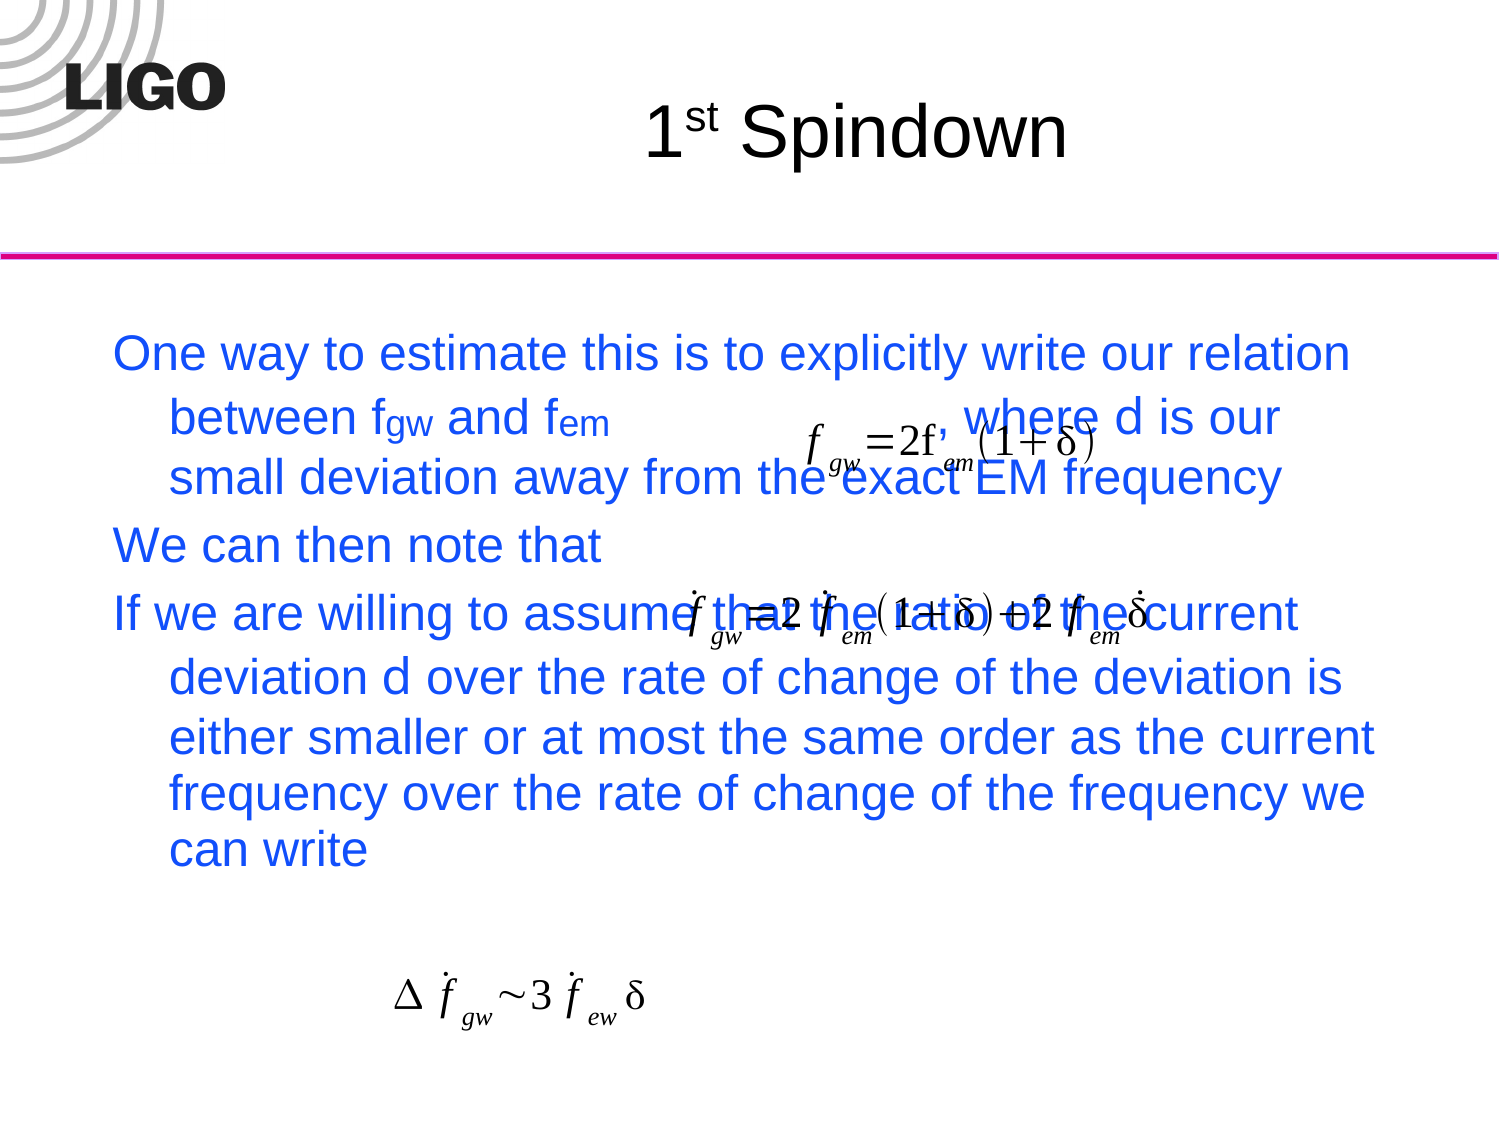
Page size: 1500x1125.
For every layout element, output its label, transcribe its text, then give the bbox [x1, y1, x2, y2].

chart [668, 577, 1163, 711]
chart [787, 404, 1106, 480]
chart [382, 960, 658, 1034]
list One way to estimate this is to explicitly write our relation between fgw and fem , where d is our small deviation away from the exact EM frequency We can then note that If we are willing to assume that the ratio of the current deviation d over the rate of change of the deviation is either smaller or at most the same order as the current frequency over the rate of change of the frequency we can write [112, 324, 1388, 1037]
title 1st Spindown [262, 37, 1450, 225]
